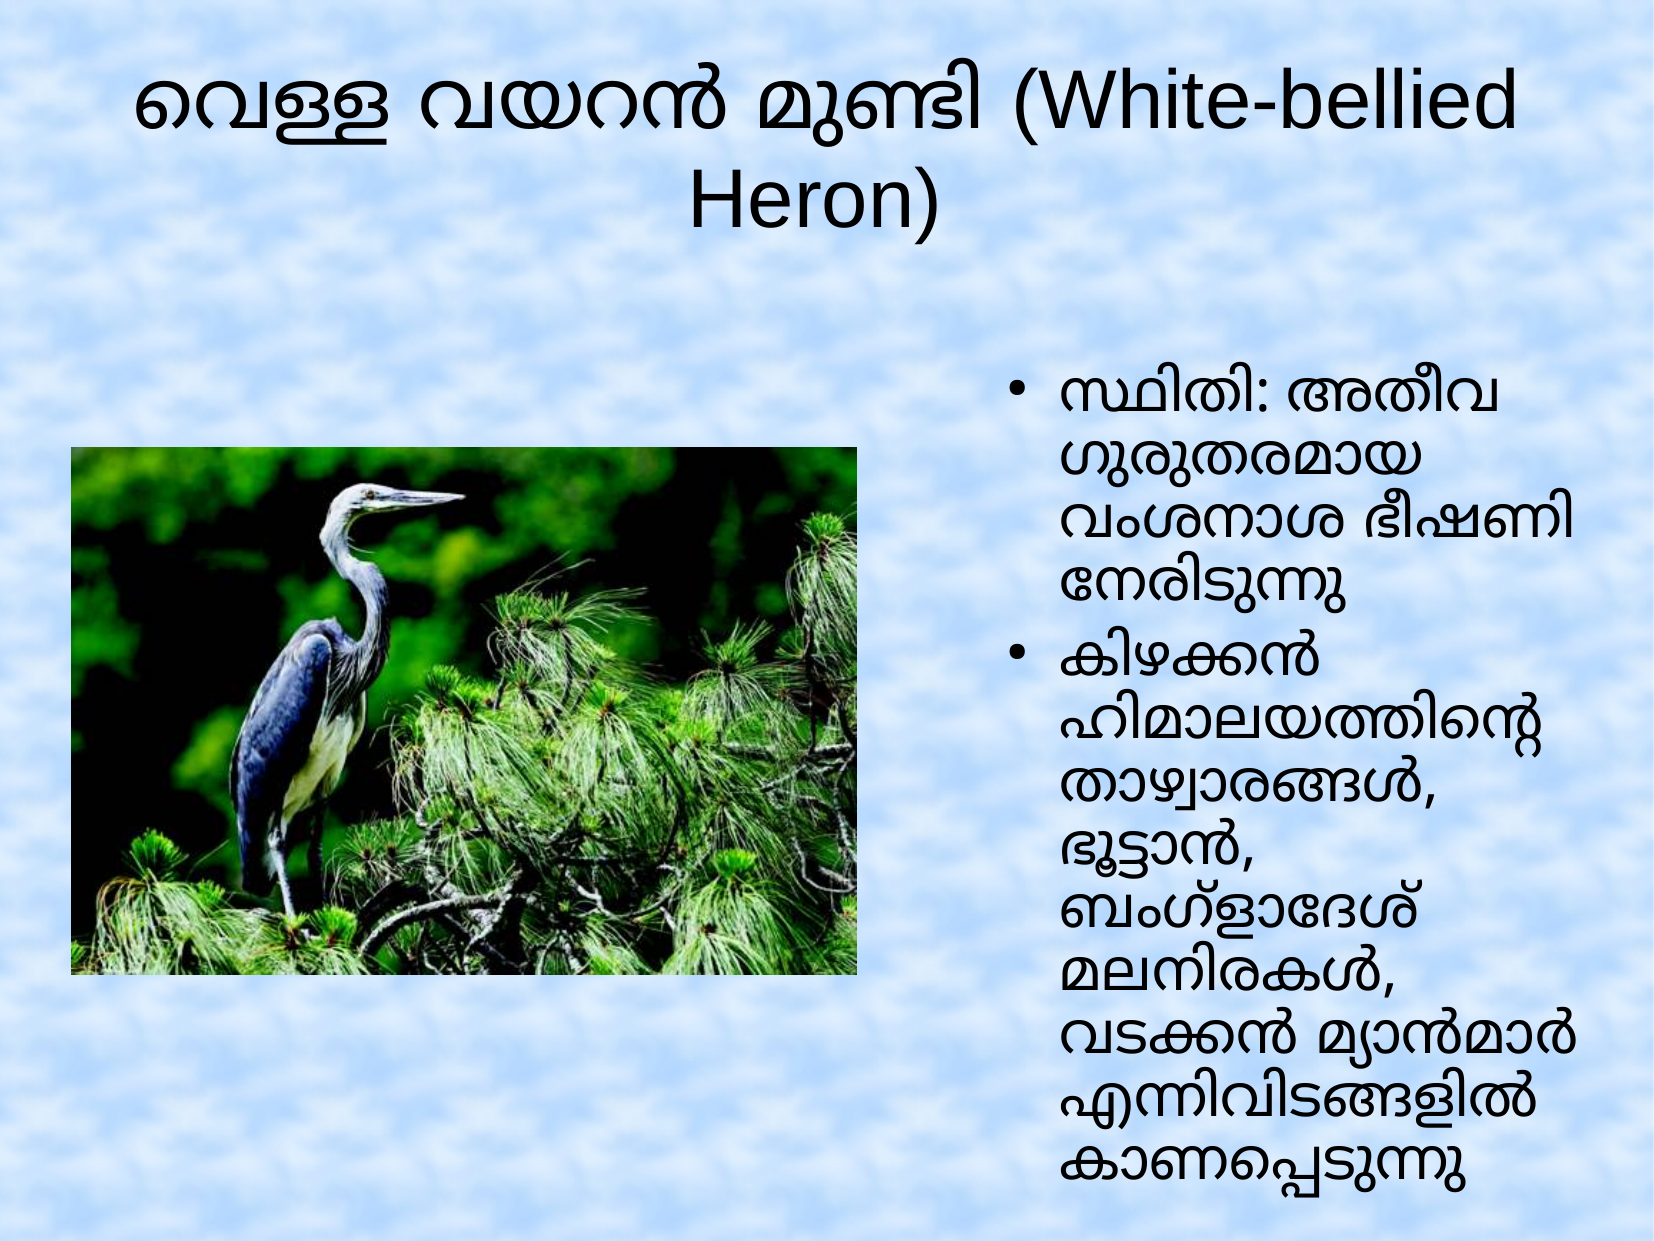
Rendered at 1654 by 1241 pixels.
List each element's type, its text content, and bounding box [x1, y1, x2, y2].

list സ്ഥിതി: അതീവ ഗുരുതരമായ വംശനാശ ഭീഷണി നേരിടുന്നു കിഴക്കന്‍ ഹിമാലയത്തിന്റെ താഴ്വാരങ്ങള്‍, ഭൂട്ടാന്‍, ബംഗ്ളാദേശ് മലനിരകള്‍, വടക്കന്‍ മ്യാന്‍മാര്‍ എന്നിവിടങ്ങളില്‍ കാണപ്പെടുന്നു [974, 353, 1595, 1093]
title വെള്ള വയറന്‍ മുണ്ടി (White-bellied Heron) [82, 11, 1571, 278]
picture [0, 0, 1654, 1241]
